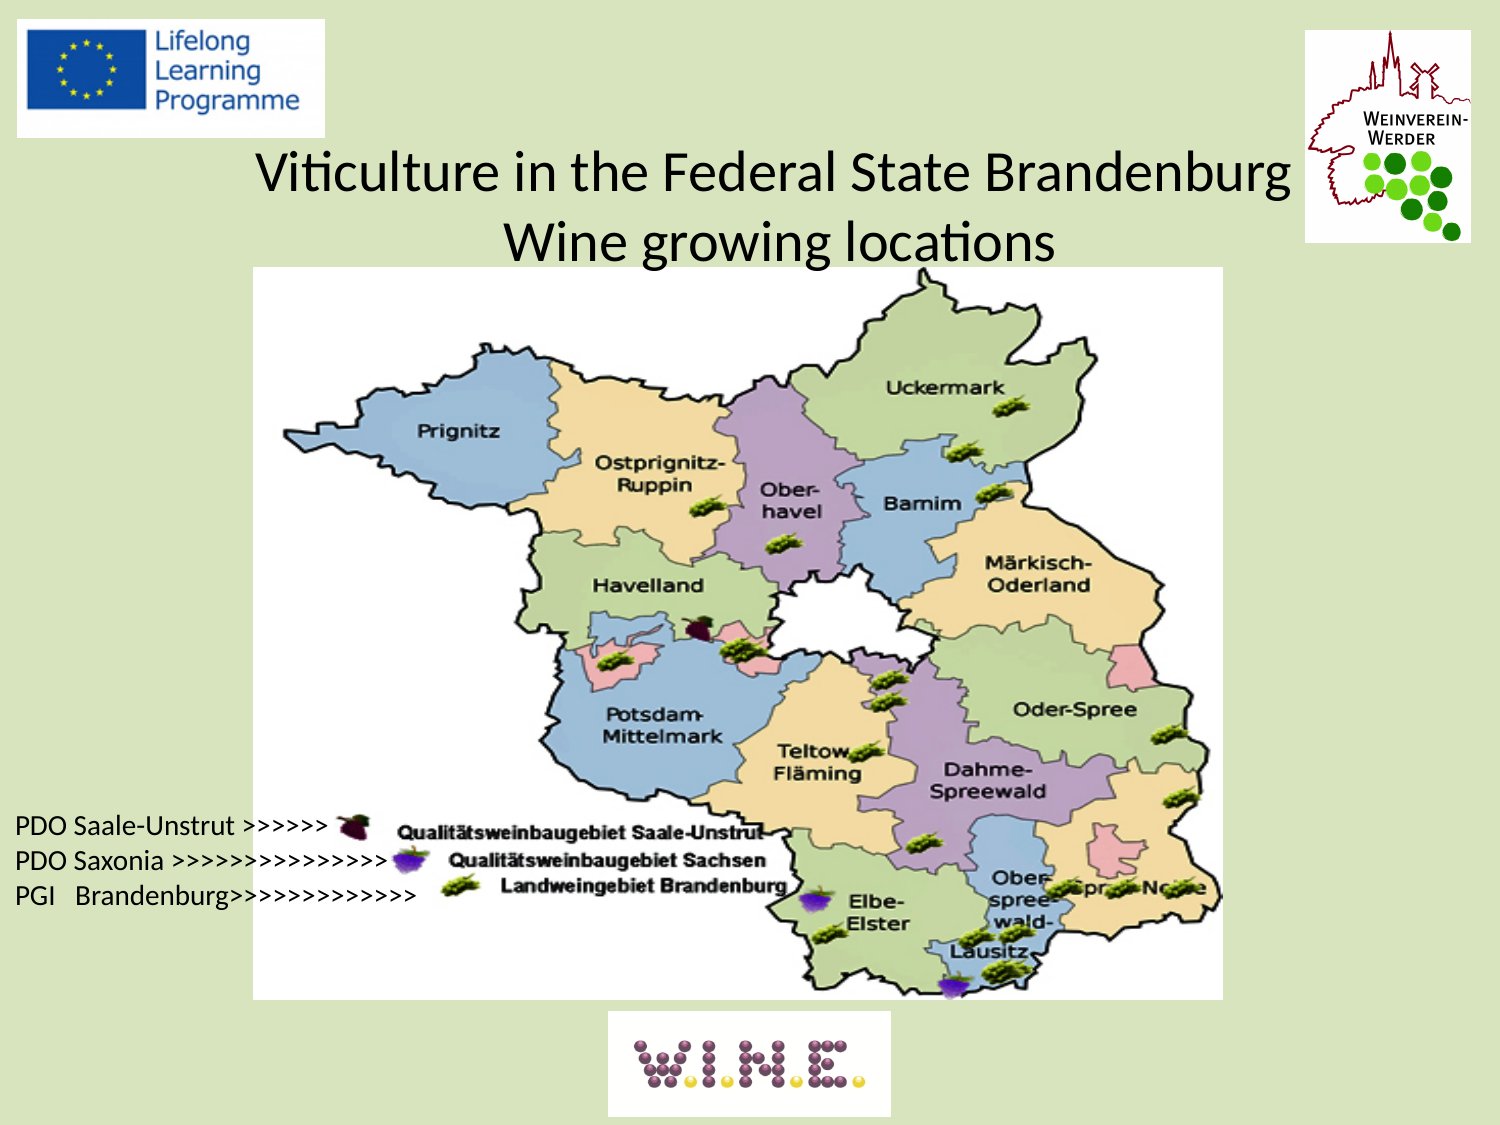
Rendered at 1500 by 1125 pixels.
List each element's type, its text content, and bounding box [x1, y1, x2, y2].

text_box Viticulture in the Federal State Brandenburg Wine growing locations [135, 125, 1426, 268]
picture [17, 19, 325, 138]
text_box PDO Saale-Unstrut >>>>>> PDO Saxonia >>>>>>>>>>>>>>> PGI Brandenburg>>>>>>>>>>>>> [0, 798, 443, 920]
picture [608, 1011, 891, 1117]
picture [1305, 30, 1471, 243]
picture [253, 268, 1223, 1000]
